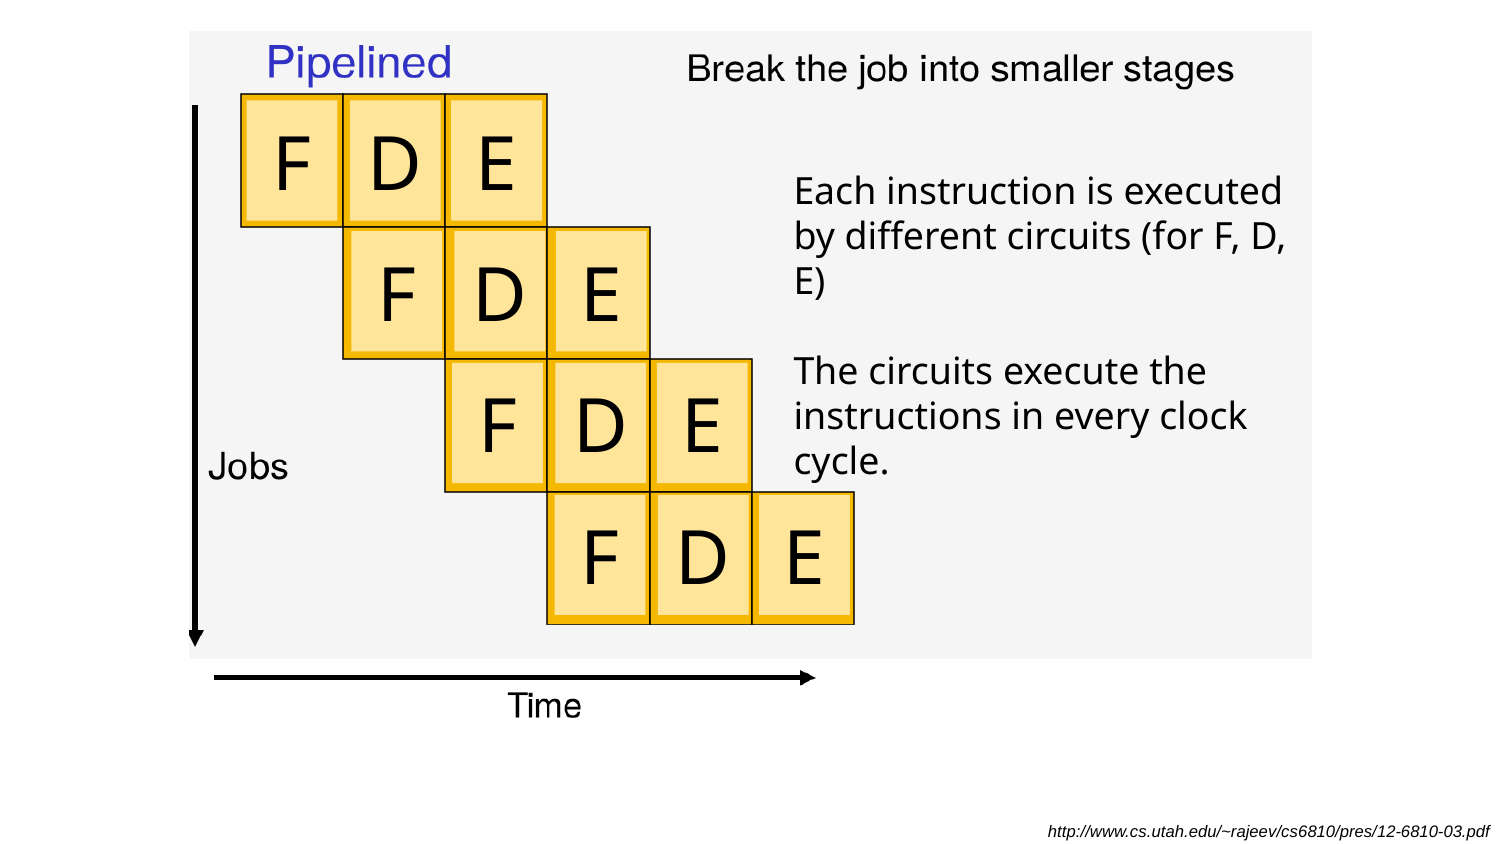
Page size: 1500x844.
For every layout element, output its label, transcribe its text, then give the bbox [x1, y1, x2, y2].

text_box http://www.cs.utah.edu/~rajeev/cs6810/pres/12-6810-03.pdf [1032, 805, 1500, 844]
text_box E [759, 494, 850, 615]
text_box F [452, 362, 543, 484]
text_box Each instruction is executed by different circuits (for F, D, E) The circuits execute the instructions in every clock cycle. [778, 152, 1312, 378]
picture [177, 31, 1347, 743]
text_box D [555, 362, 647, 484]
text_box F [246, 100, 338, 221]
text_box E [555, 231, 647, 352]
text_box E [656, 362, 748, 484]
text_box D [349, 100, 441, 221]
text_box E [451, 100, 543, 221]
text_box F [351, 231, 443, 352]
text_box D [454, 231, 546, 352]
text_box D [657, 494, 749, 615]
text_box F [554, 494, 646, 615]
